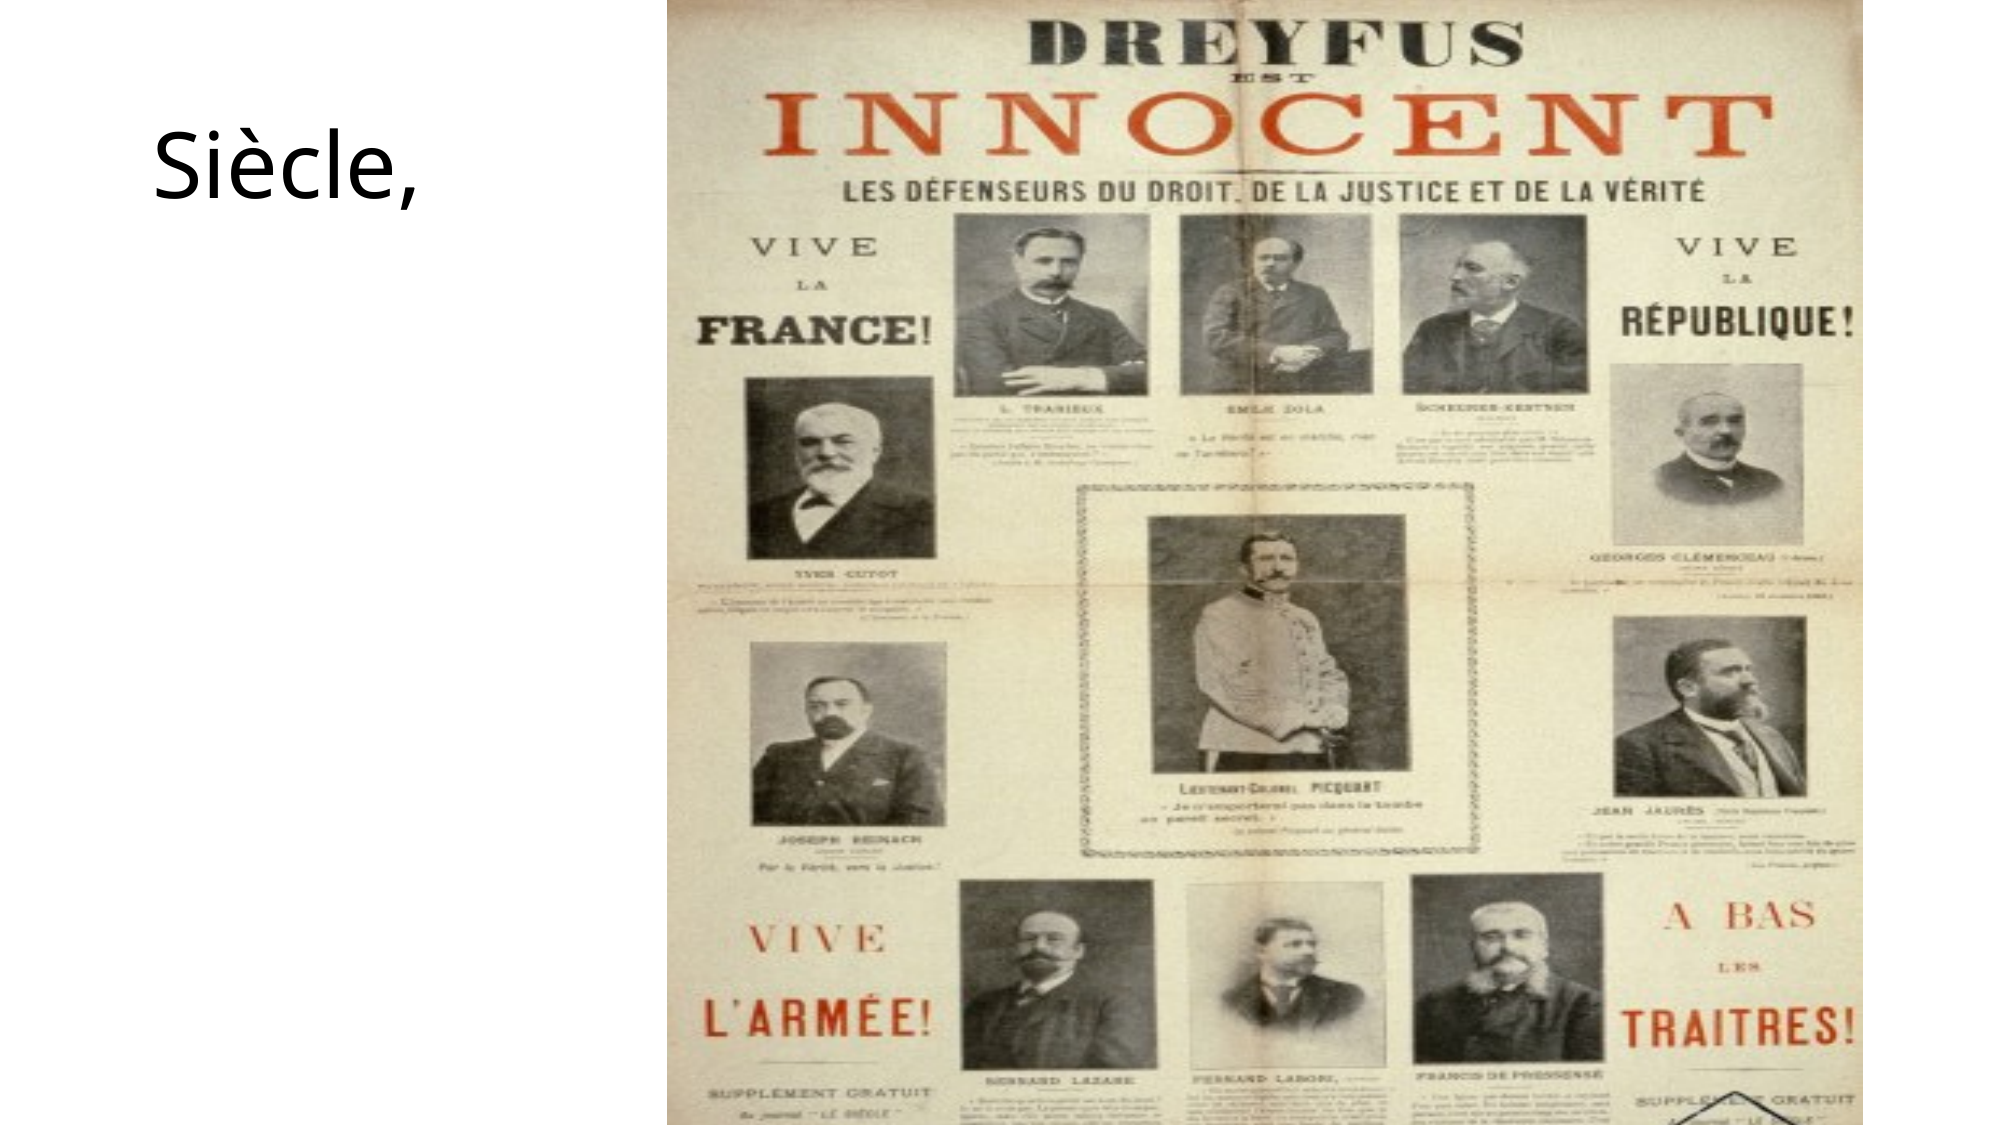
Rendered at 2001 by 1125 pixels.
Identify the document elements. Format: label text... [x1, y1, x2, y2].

title Siècle, [137, 59, 667, 278]
picture [667, 0, 1863, 1125]
